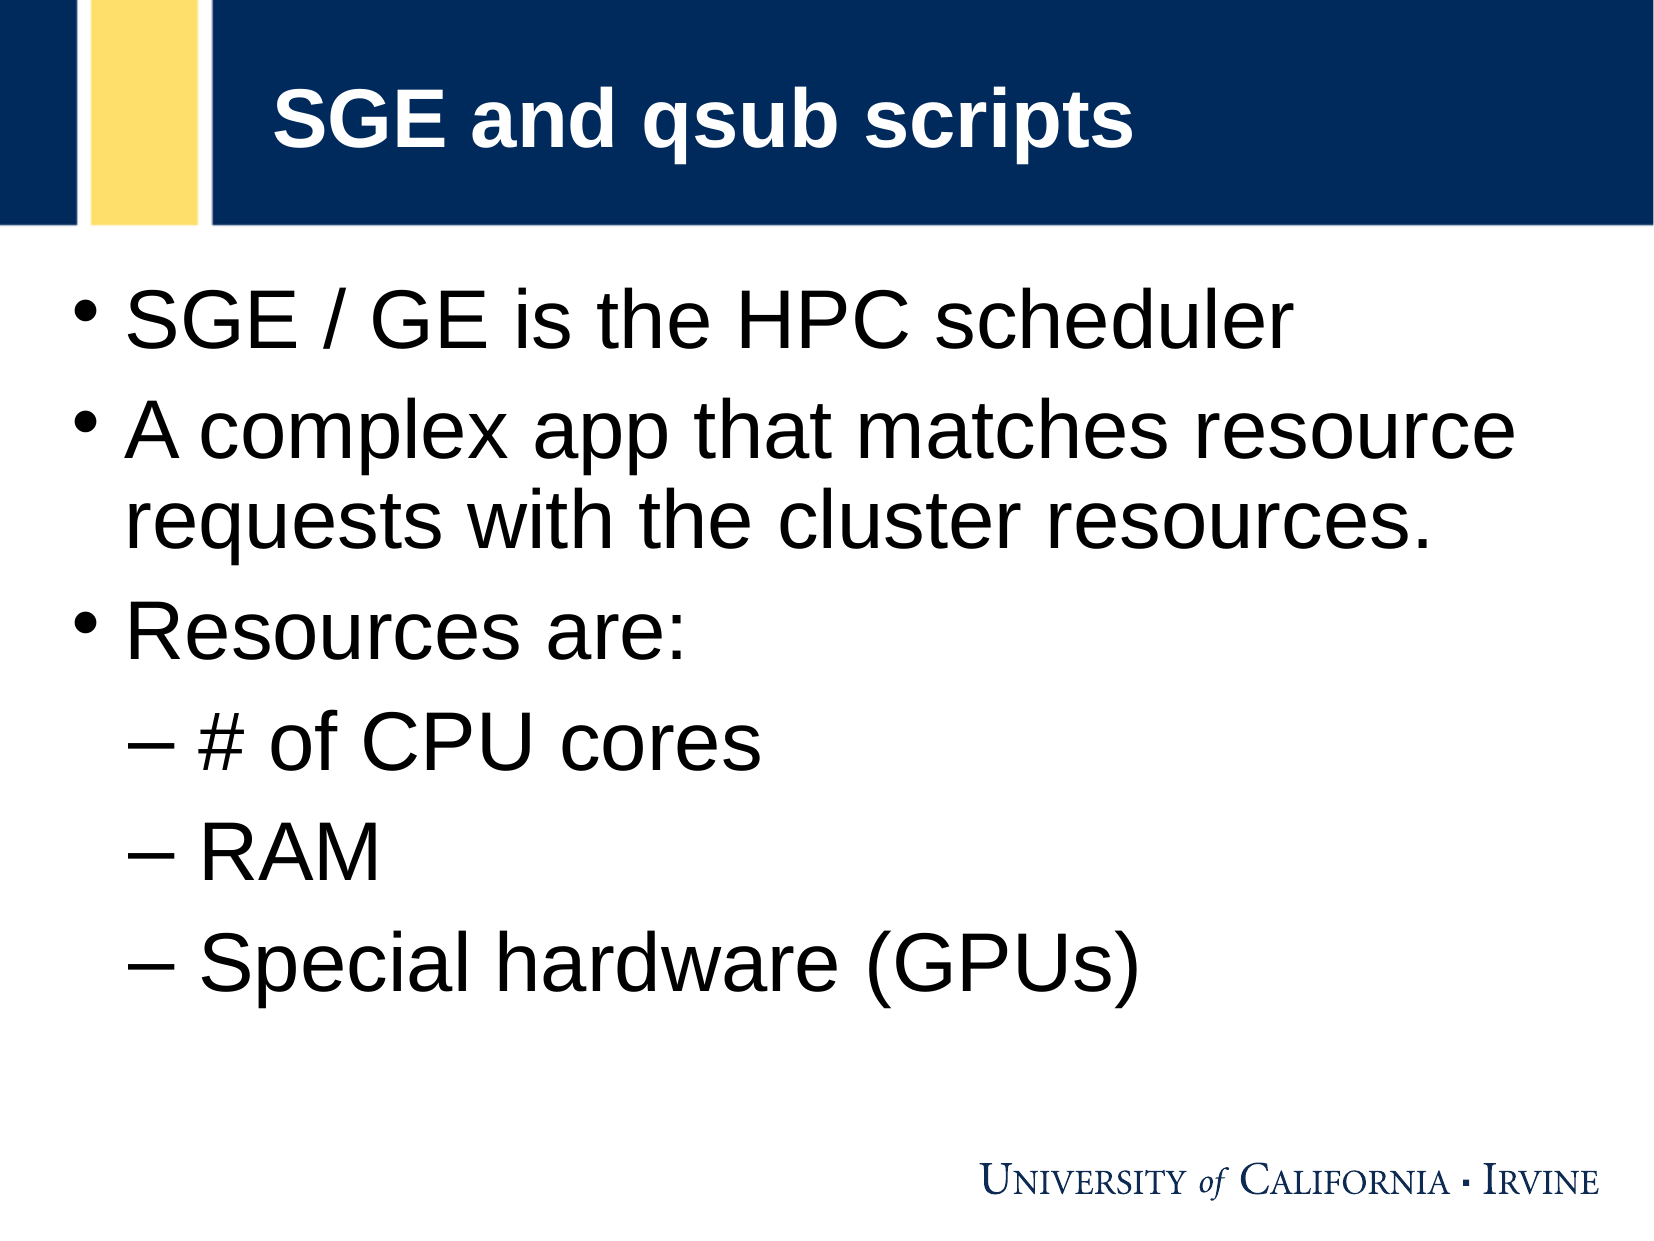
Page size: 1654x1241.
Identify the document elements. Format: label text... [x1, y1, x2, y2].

subtitle SGE / GE is the HPC scheduler A complex app that matches resource requests with the cluster resources. Resources are: # of CPU cores RAM Special hardware (GPUs) [39, 268, 1615, 1208]
picture [0, 0, 1654, 1241]
title SGE and qsub scripts [257, 0, 1654, 228]
